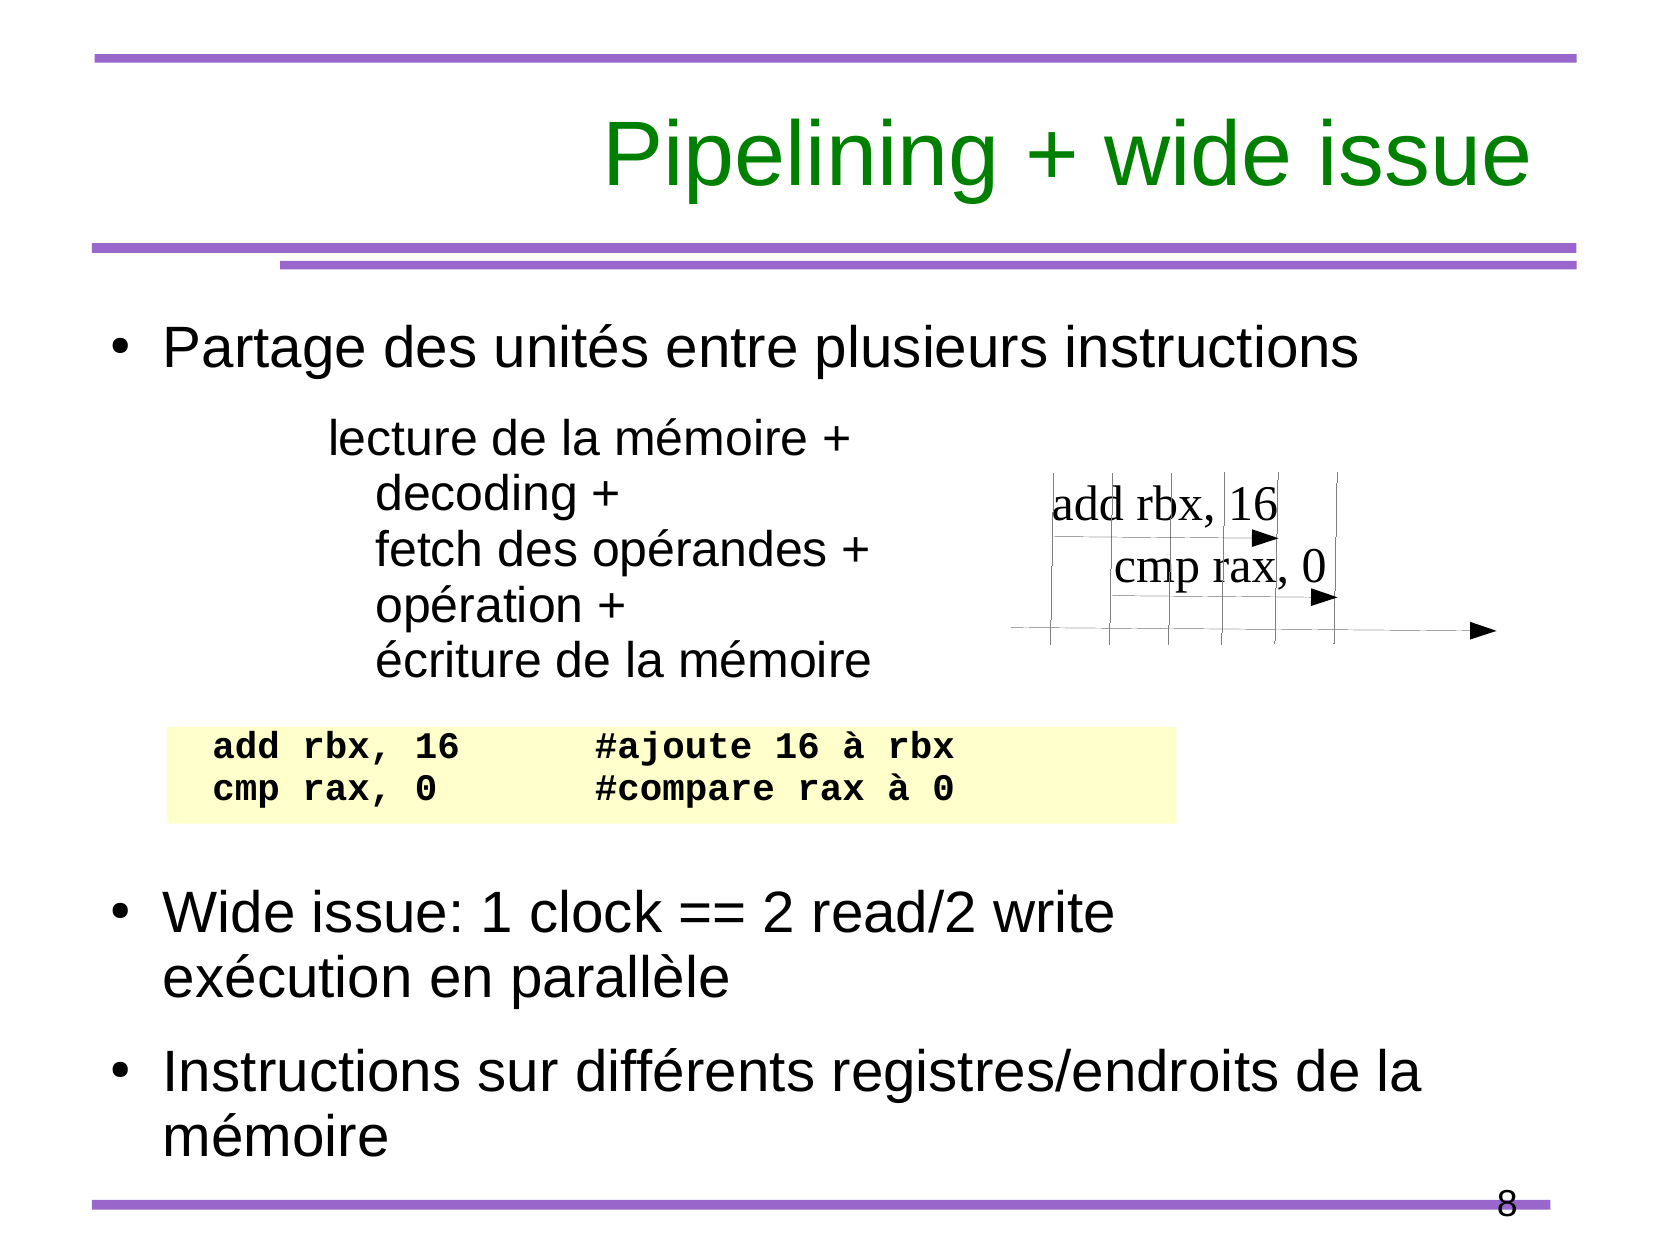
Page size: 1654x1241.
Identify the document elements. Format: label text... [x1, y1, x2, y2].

text_box add rbx, 16 #ajoute 16 à rbx cmp rax, 0 #compare rax à 0 [167, 726, 1177, 824]
text_box add rbx, 16 [1051, 476, 1279, 532]
list Partage des unités entre plusieurs instructions lecture de la mémoire + decoding + fetch des opérandes + opération + écriture de la mémoire Wide issue: 1 clock == 2 read/2 write exécution en parallèle Instructions sur différents registres/endroits de la mémoire [92, 315, 1563, 1170]
text_box cmp rax, 0 [1113, 538, 1327, 594]
title Pipelining + wide issue [121, 49, 1534, 257]
